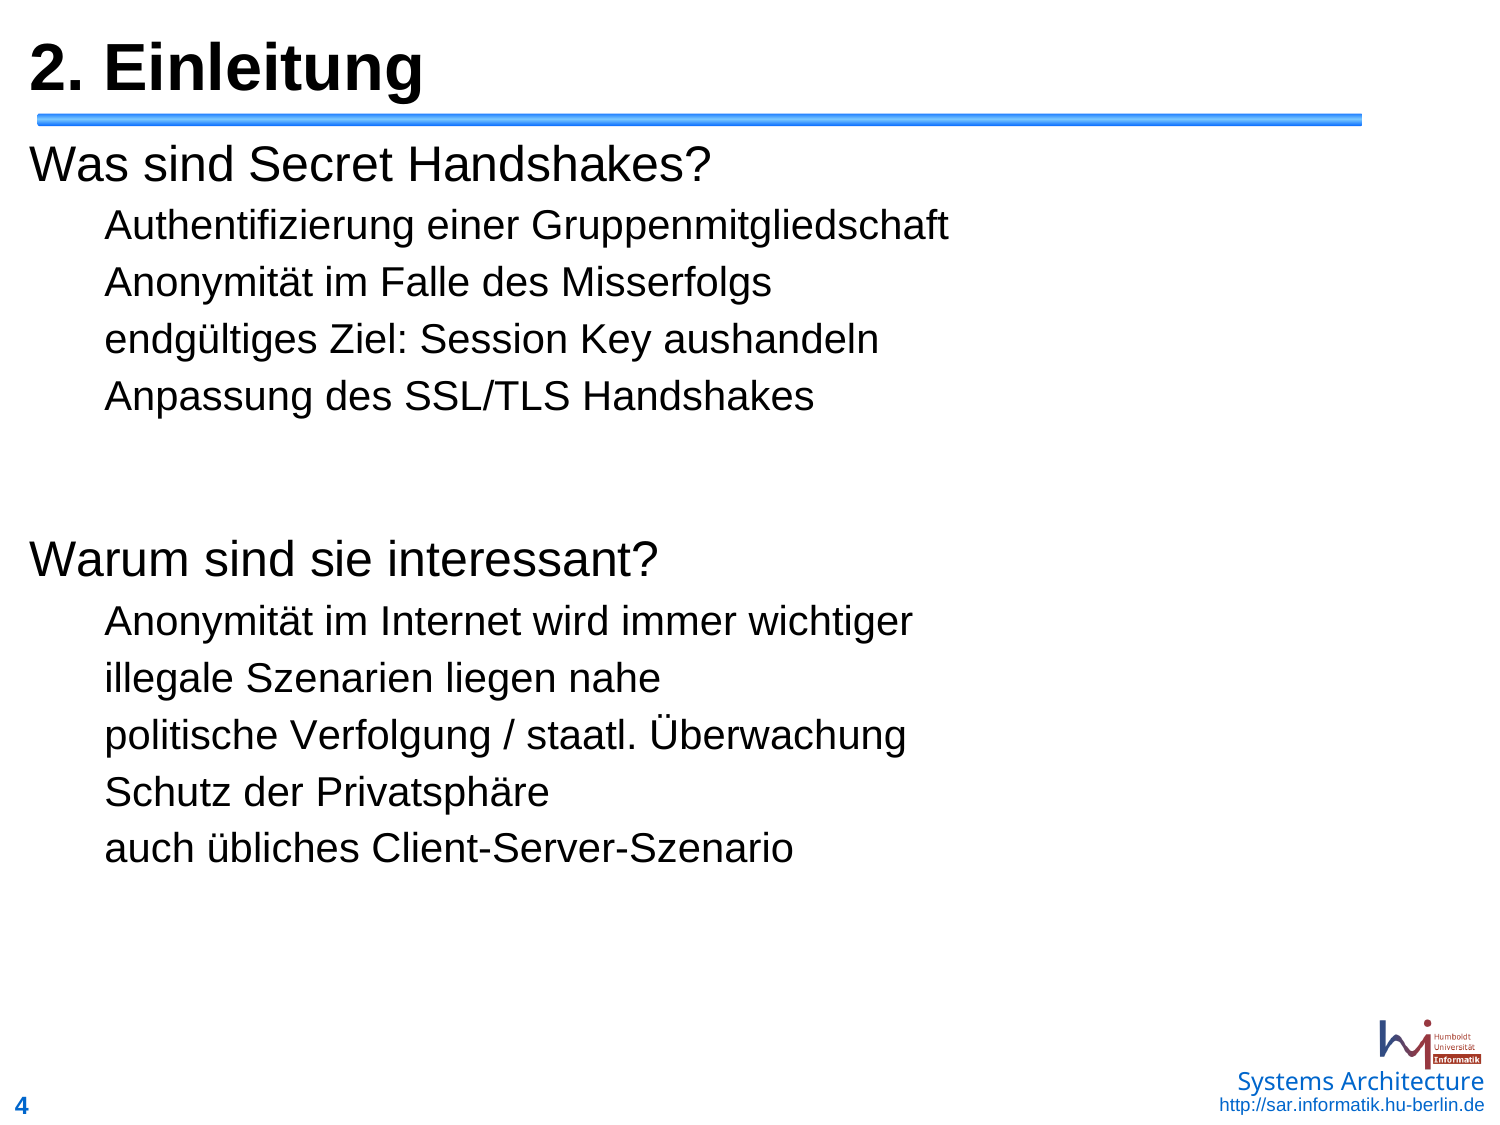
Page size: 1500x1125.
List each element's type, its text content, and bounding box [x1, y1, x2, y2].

list Was sind Secret Handshakes? Authentifizierung einer Gruppenmitgliedschaft Anonymität im Falle des Misserfolgs endgültiges Ziel: Session Key aushandeln Anpassung des SSL/TLS Handshakes [29, 135, 1500, 432]
list Warum sind sie interessant? Anonymität im Internet wird immer wichtiger illegale Szenarien liegen nahe politische Verfolgung / staatl. Überwachung Schutz der Privatsphäre auch übliches Client-Server-Szenario [29, 531, 1500, 874]
title 2. Einleitung [29, 19, 1500, 115]
picture [1376, 1016, 1483, 1071]
